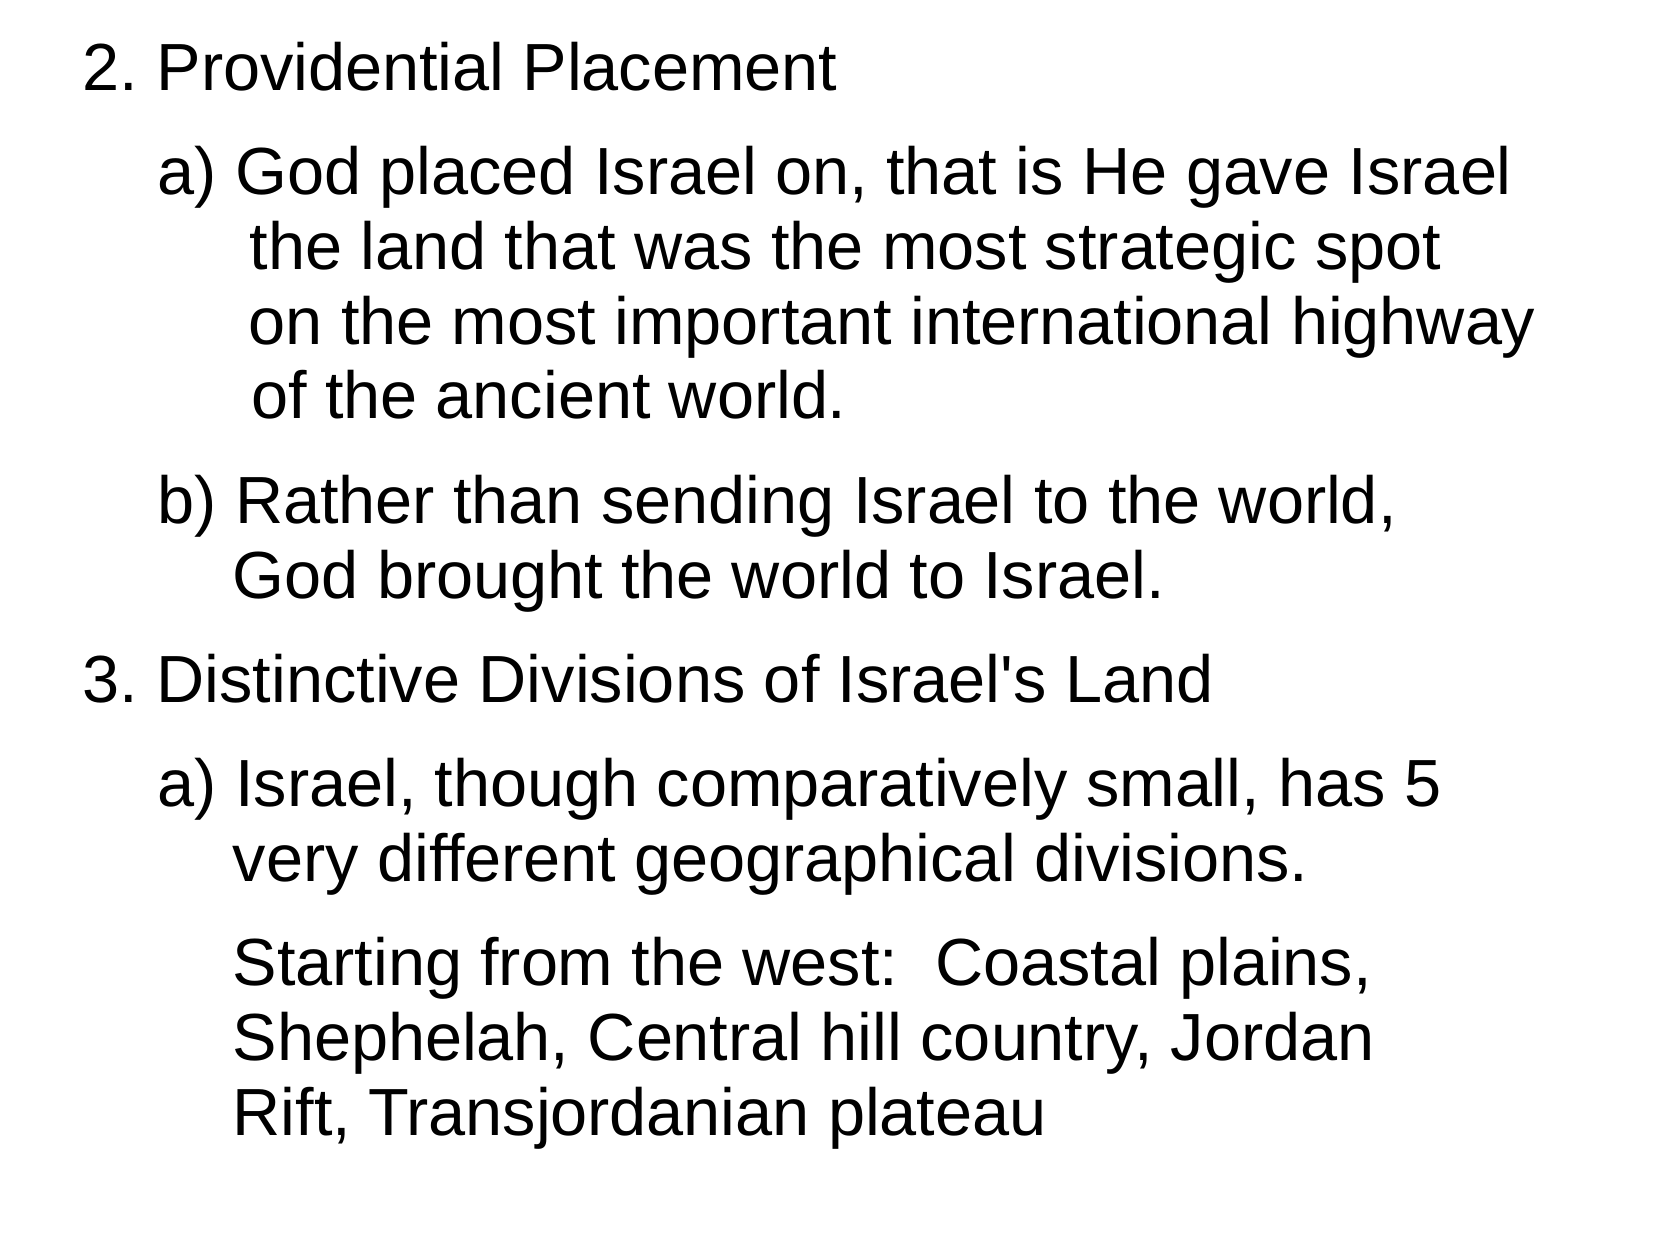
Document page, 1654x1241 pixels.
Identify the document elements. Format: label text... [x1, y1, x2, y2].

list 2. Providential Placement a) God placed Israel on, that is He gave Israel the land that was the most strategic spot on the most important international highway of the ancient world. b) Rather than sending Israel to the world, God brought the world to Israel. 3. Distinctive Divisions of Israel's Land a) Israel, though comparatively small, has 5 very different geographical divisions. Starting from the west: Coastal plains, Shephelah, Central hill country, Jordan Rift, Transjordanian plateau [82, 30, 1538, 1156]
